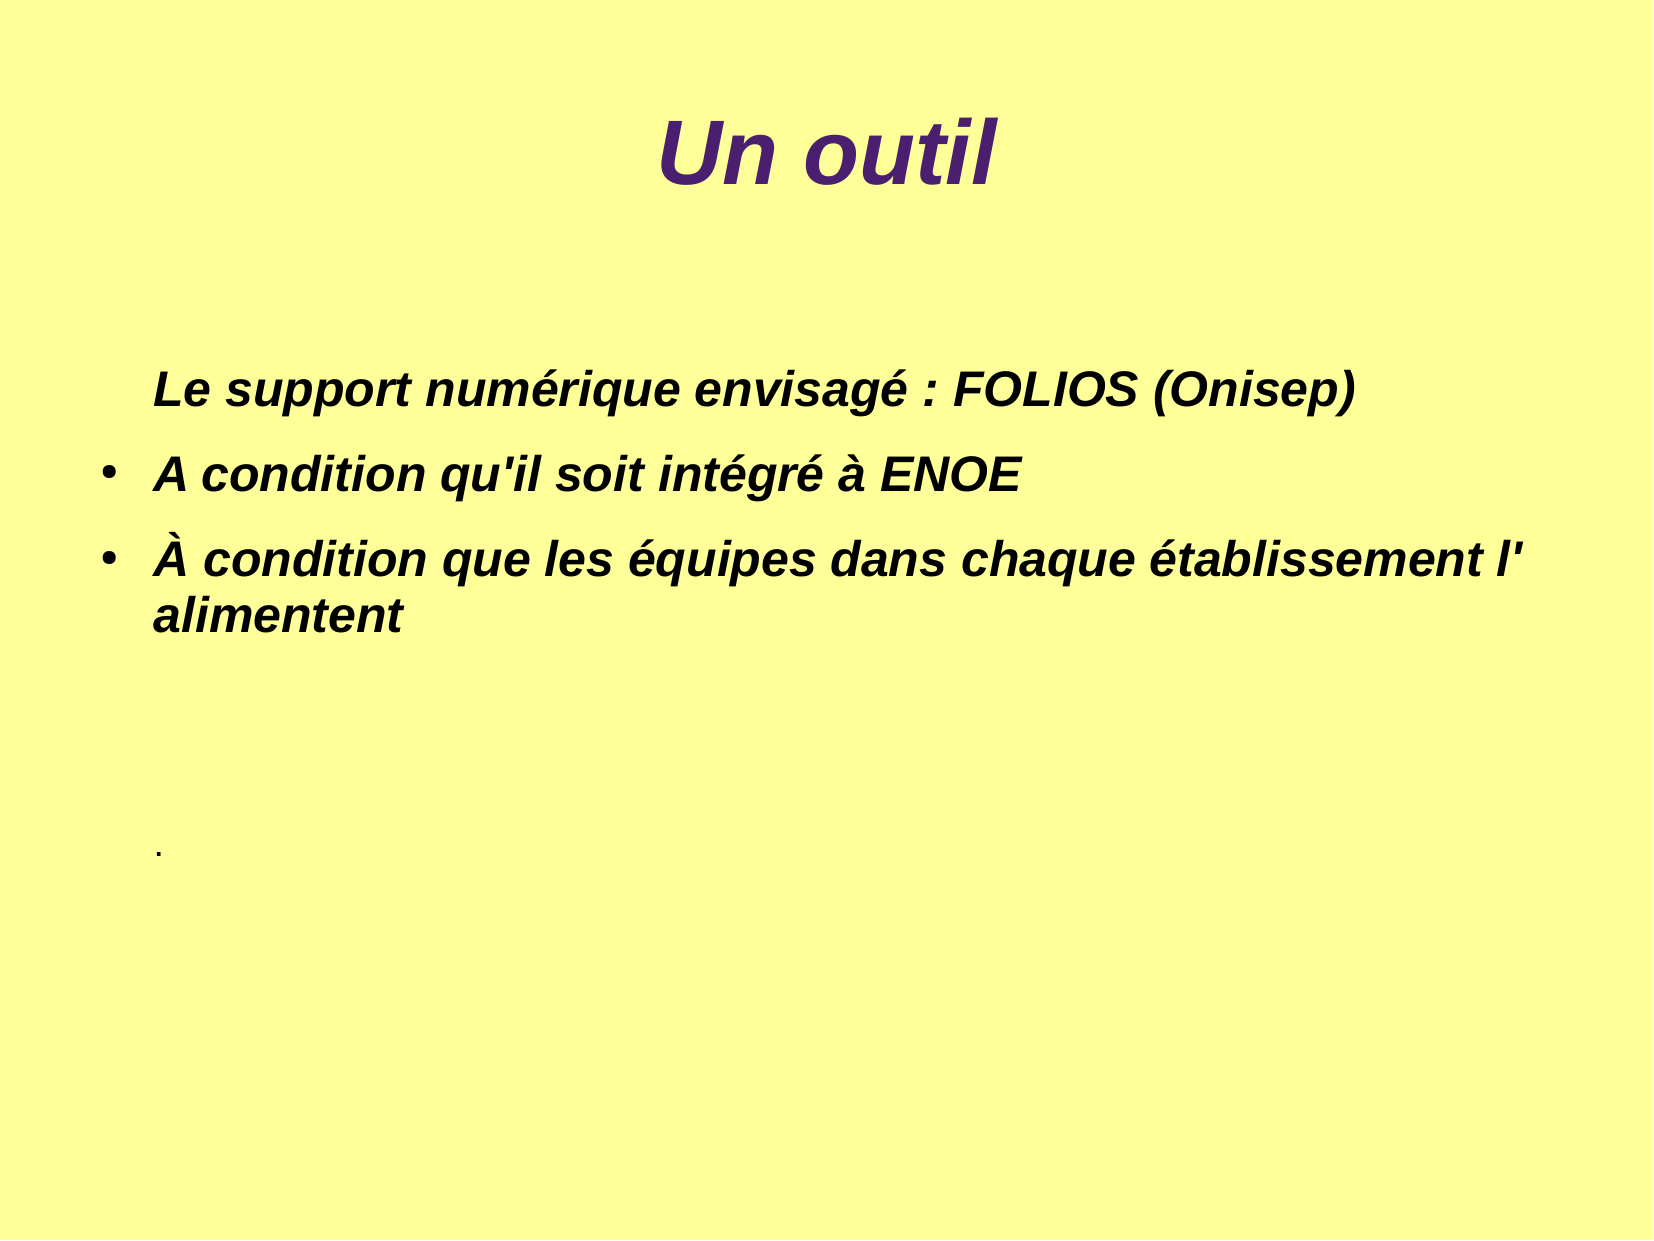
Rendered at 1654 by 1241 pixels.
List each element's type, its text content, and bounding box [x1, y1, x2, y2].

title Un outil [82, 49, 1571, 256]
list Le support numérique envisagé : FOLIOS (Onisep) A condition qu'il soit intégré à ENOE À condition que les équipes dans chaque établissement l' alimentent . [82, 256, 1571, 976]
